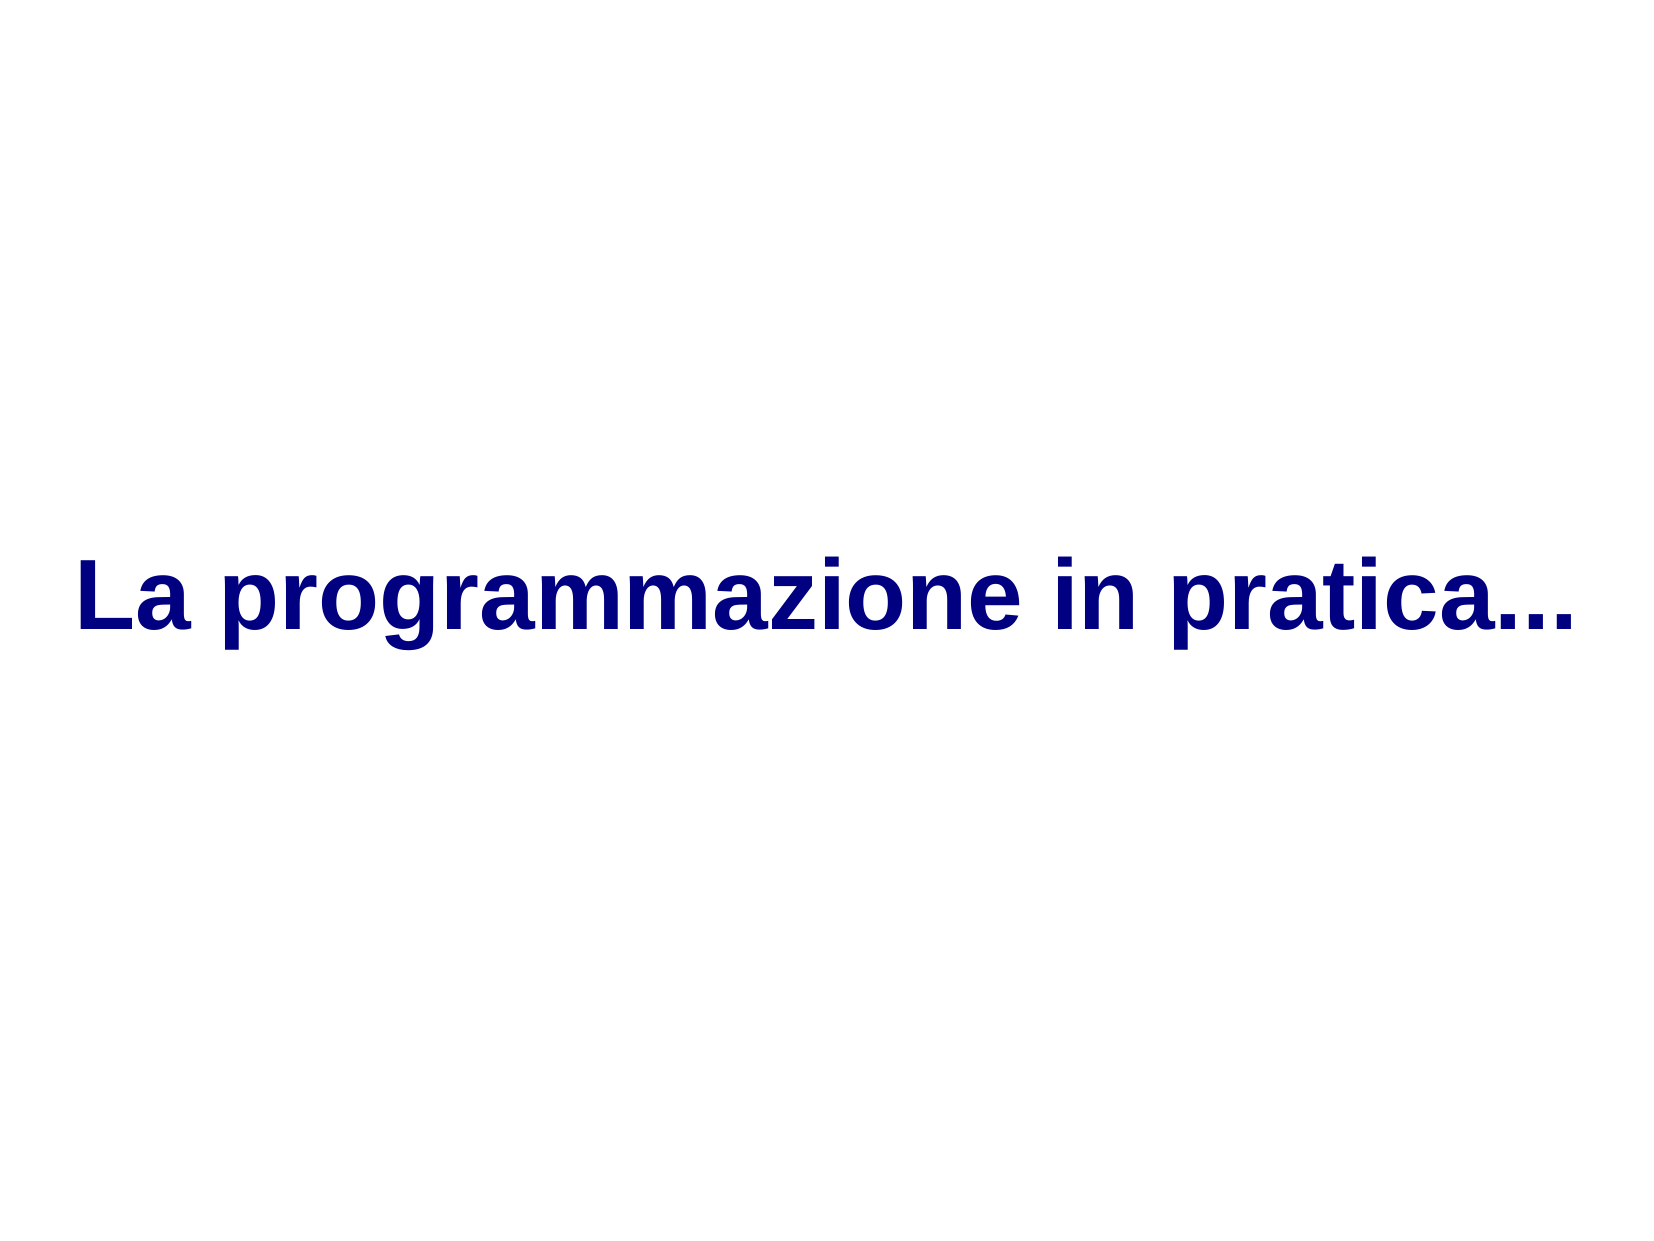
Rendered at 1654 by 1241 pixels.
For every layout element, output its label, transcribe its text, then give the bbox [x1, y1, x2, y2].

text_box La programmazione in pratica... [59, 531, 1595, 659]
